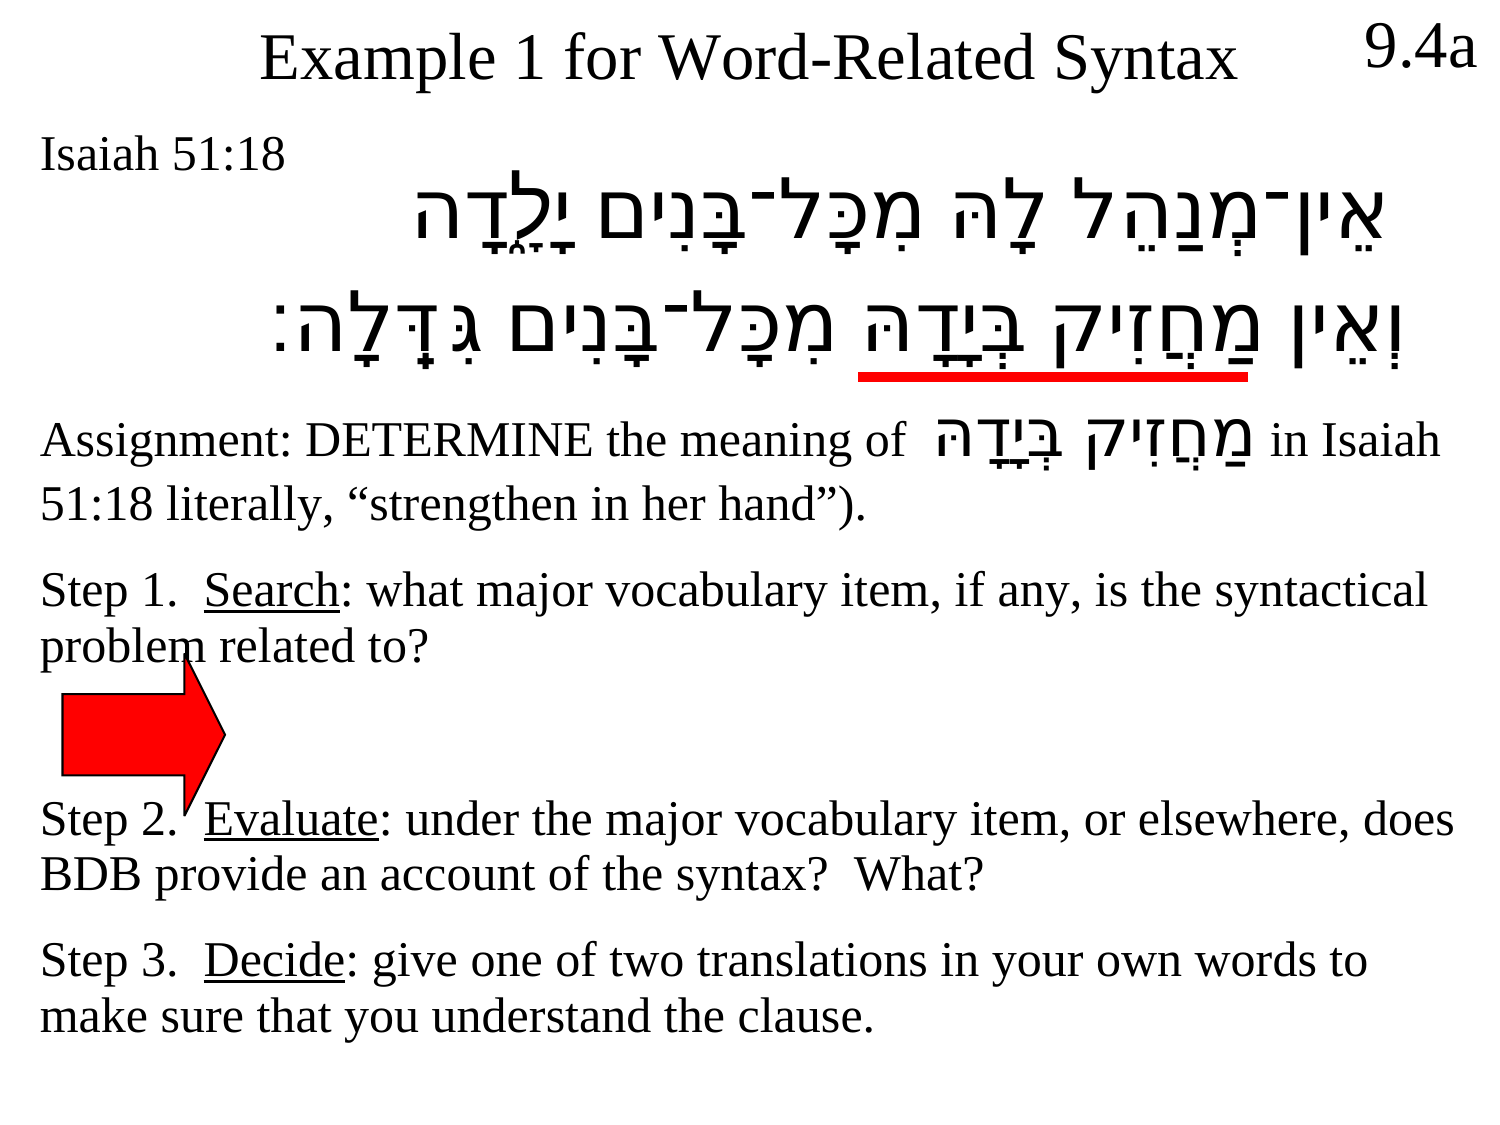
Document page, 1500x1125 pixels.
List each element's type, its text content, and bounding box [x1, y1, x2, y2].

text_box אֵין־מְנַהֵל לָהּ מִכָּל־בָּנִים יָלָ֑דָה וְאֵין מַחֲזִיק בְּיָדָהּ מִכָּל־בָּנִים גִּדֵּֽלָה׃ [75, 141, 1424, 384]
text_box [62, 653, 226, 817]
text_box Example 1 for Word-Related Syntax Isaiah 51:18 Assignment: DETERMINE the meaning of מַחֲזִיק בְּיָדָהּ in Isaiah 51:18 literally, “strengthen in her hand”). Step 1. Search: what major vocabulary item, if any, is the syntactical problem related to? Step 2. Evaluate: under the major vocabulary item, or elsewhere, does BDB provide an account of the syntax? What? Step 3. Decide: give one of two translations in your own words to make sure that you understand the clause. [24, 12, 1476, 1051]
text_box 9.4a [1350, 0, 1500, 90]
